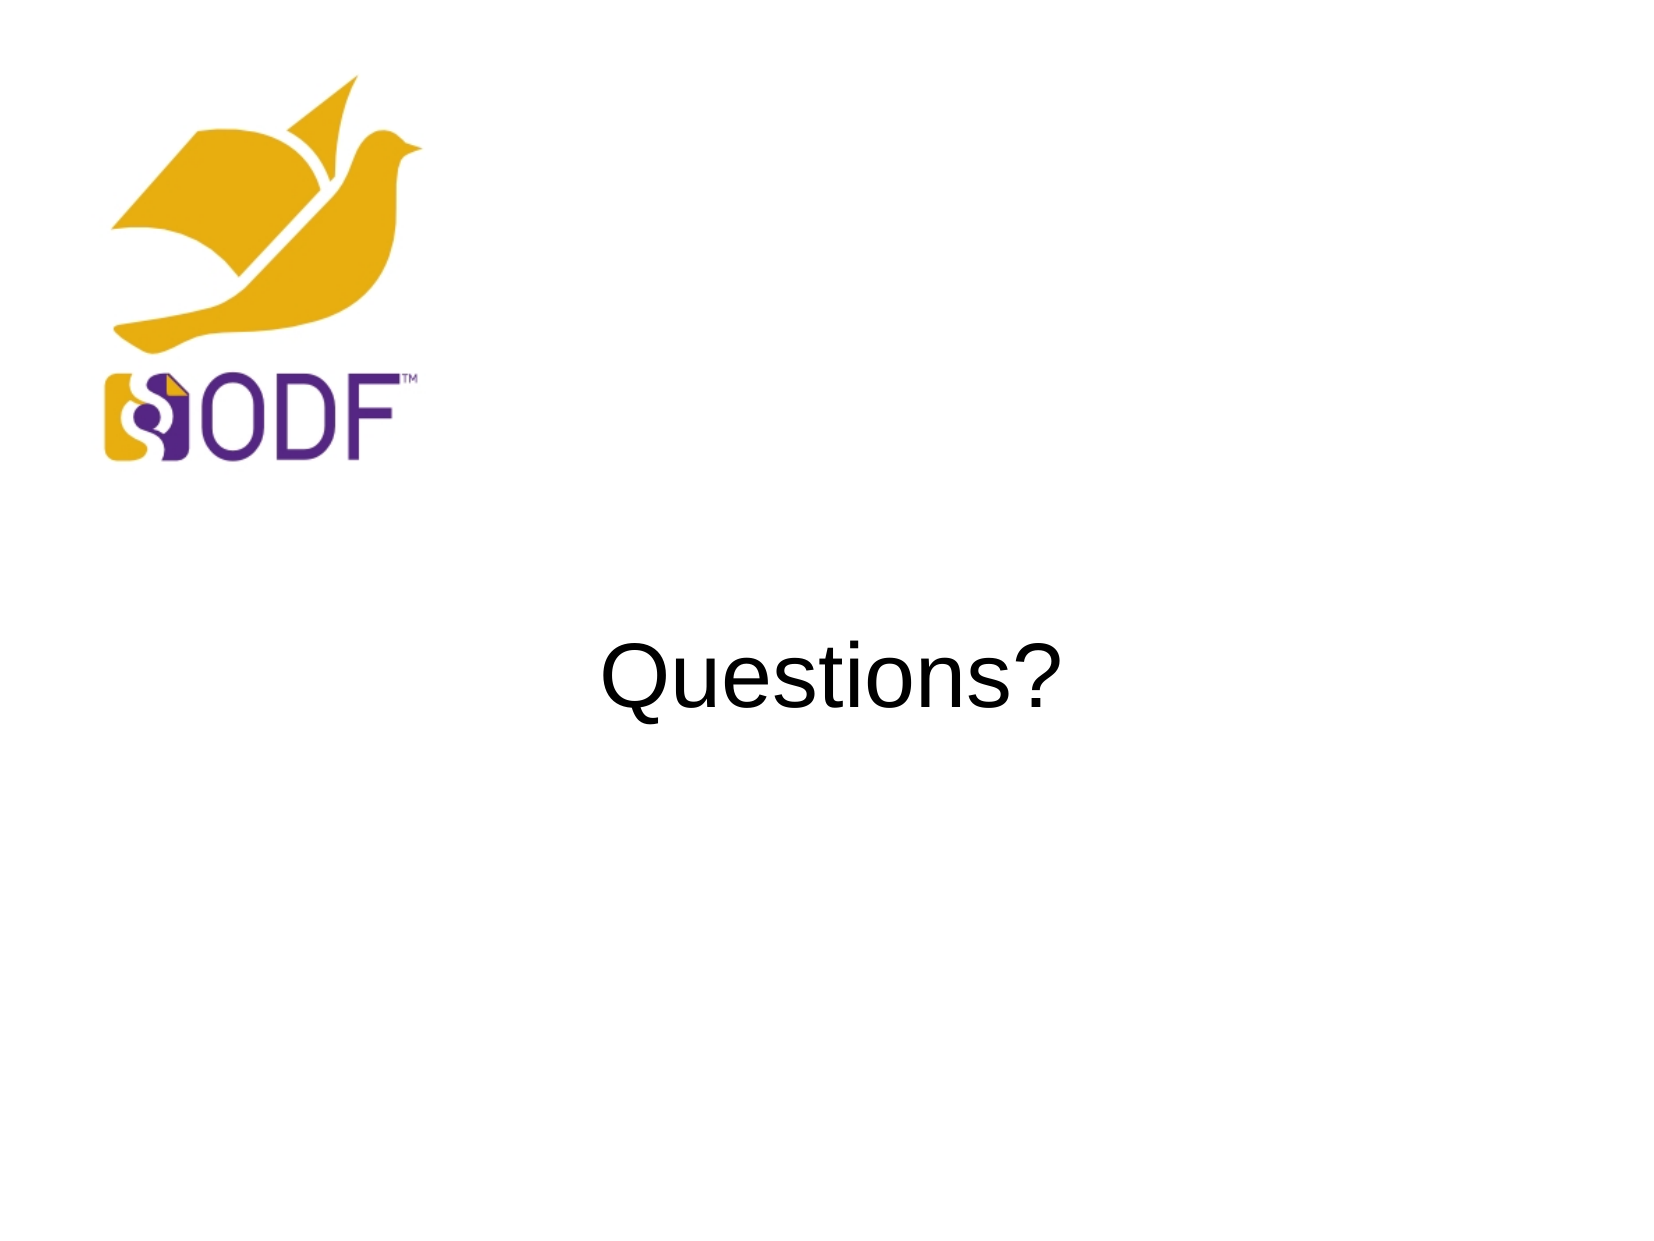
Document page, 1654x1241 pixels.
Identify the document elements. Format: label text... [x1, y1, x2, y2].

title Questions? [125, 572, 1538, 780]
picture [47, 59, 465, 477]
